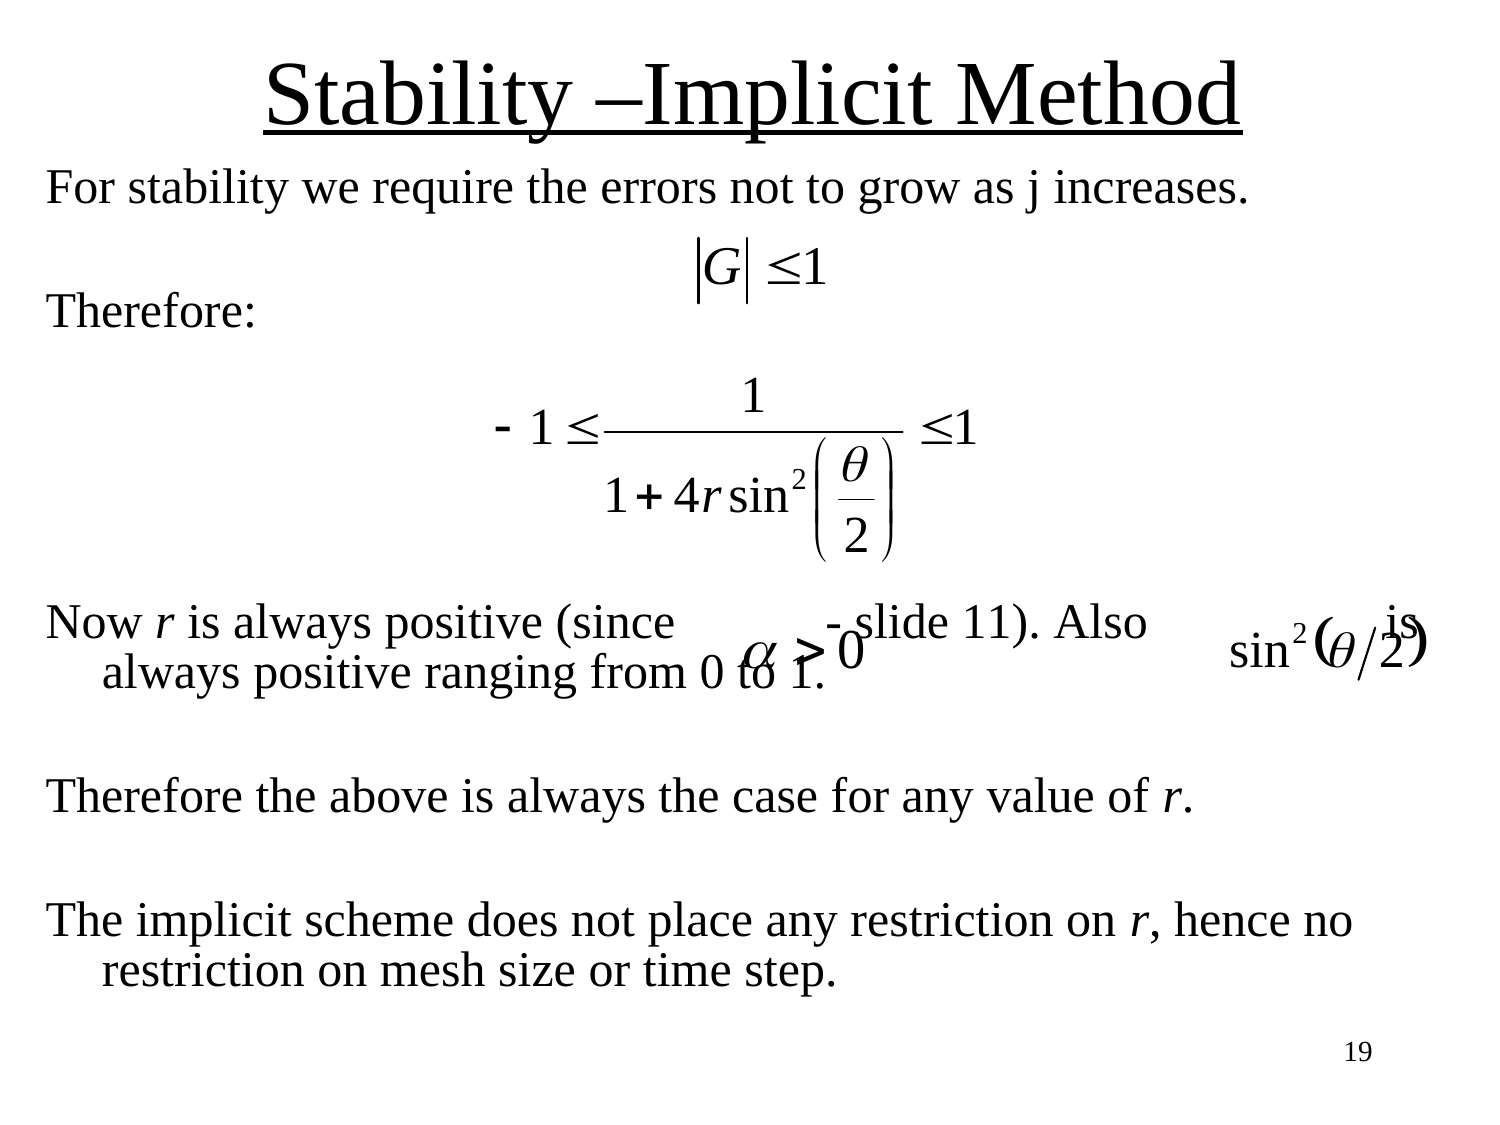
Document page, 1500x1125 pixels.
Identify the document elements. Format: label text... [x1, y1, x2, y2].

list For stability we require the errors not to grow as j increases. Therefore: Now r is always positive (since - slide 11). Also is always positive ranging from 0 to 1. Therefore the above is always the case for any value of r. The implicit scheme does not place any restriction on r, hence no restriction on mesh size or time step. [30, 155, 1500, 1125]
chart [1223, 610, 1432, 690]
chart [688, 224, 835, 317]
chart [735, 616, 877, 683]
chart [486, 362, 982, 575]
title Stability –Implicit Method [115, 0, 1391, 155]
